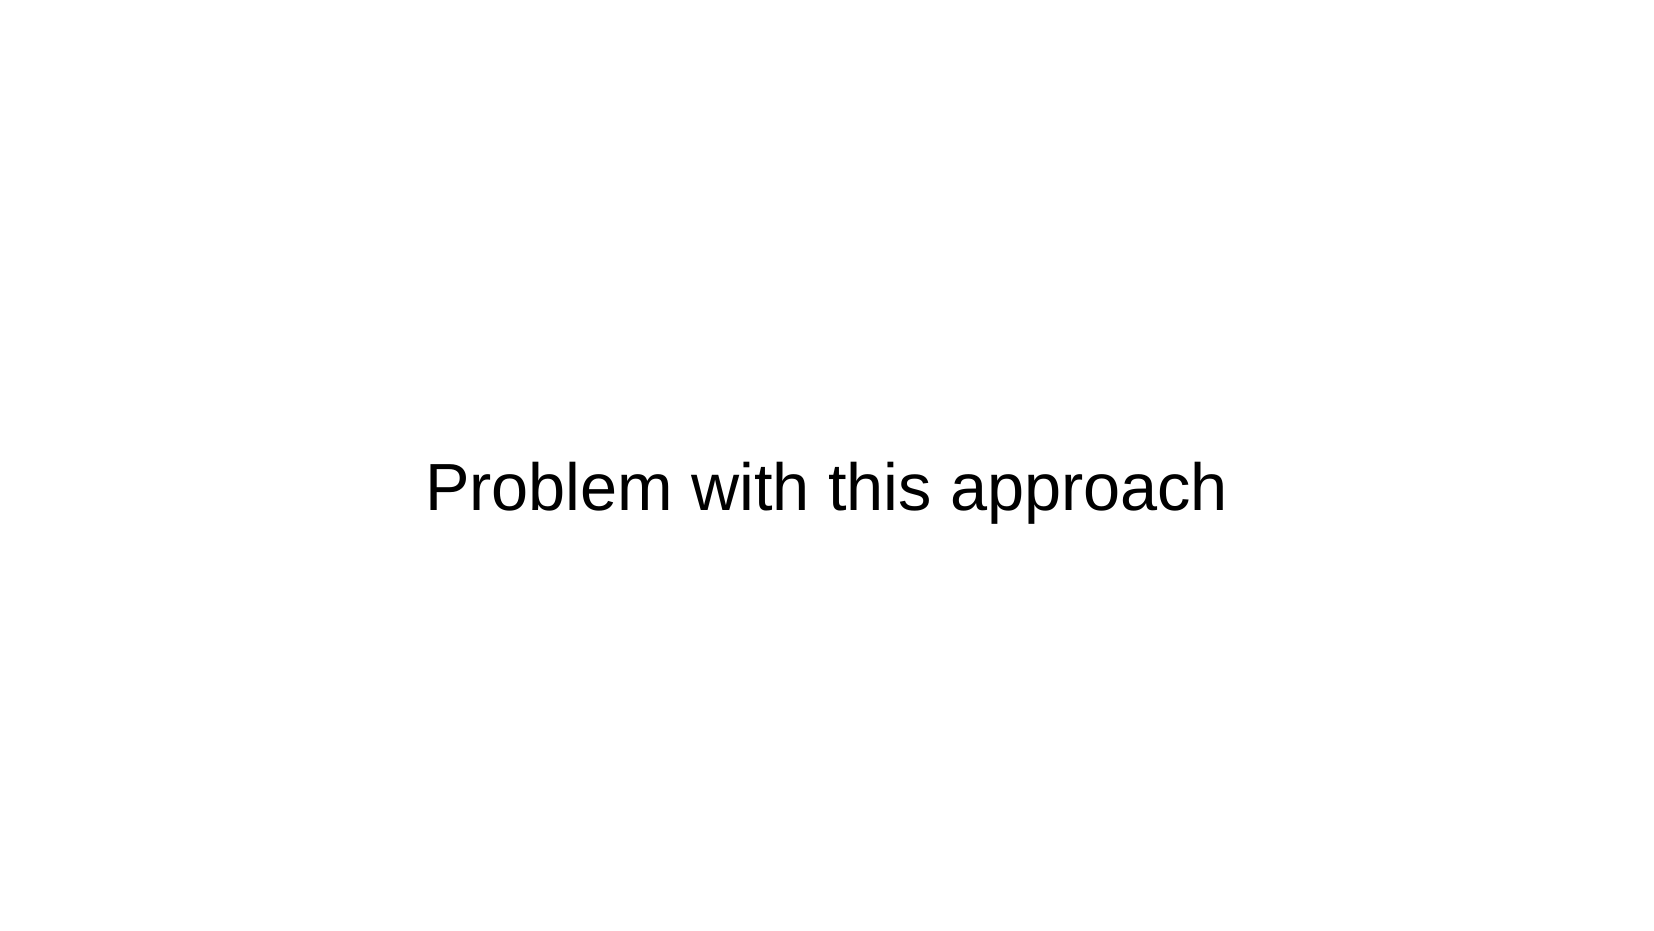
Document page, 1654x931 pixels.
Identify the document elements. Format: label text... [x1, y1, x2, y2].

subtitle Problem with this approach [82, 217, 1571, 758]
